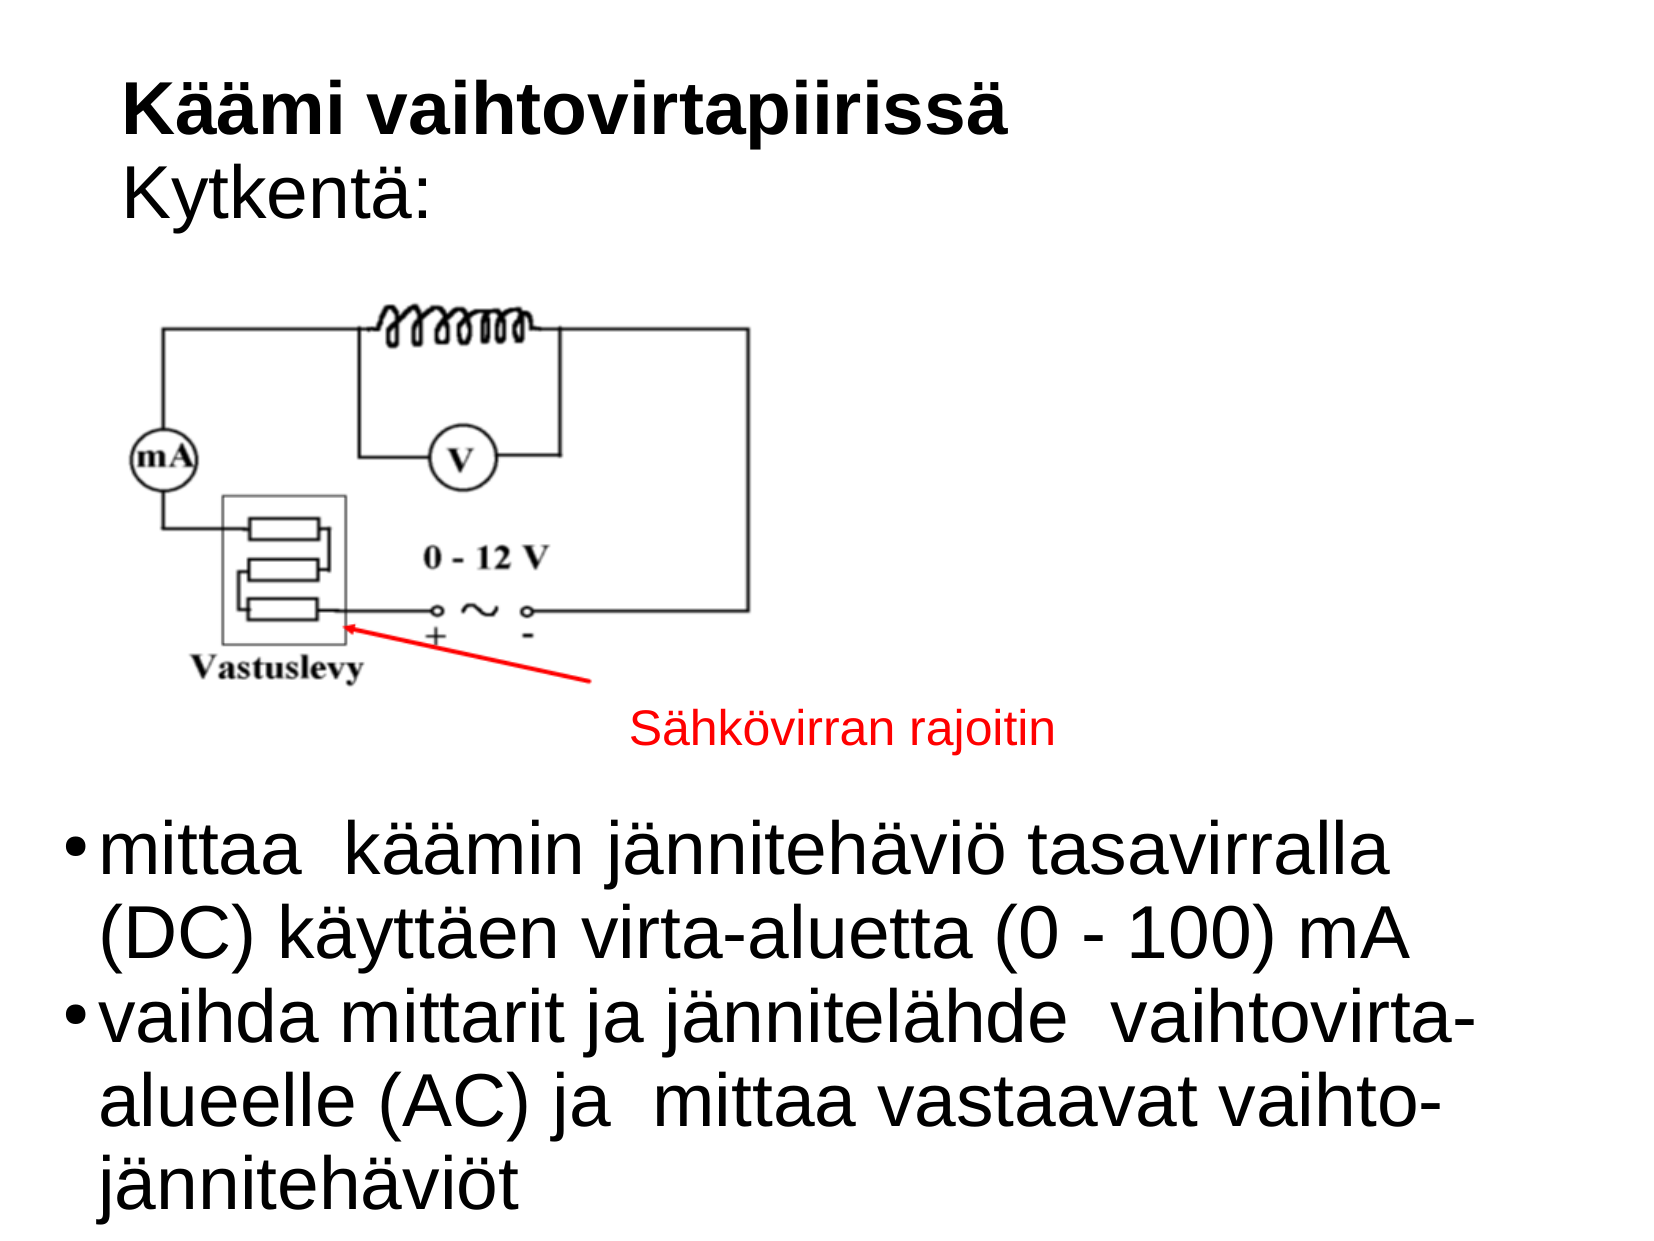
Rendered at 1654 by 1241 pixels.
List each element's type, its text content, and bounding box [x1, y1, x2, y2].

text_box Käämi vaihtovirtapiirissä Kytkentä: [106, 59, 1512, 242]
text_box Sähkövirran rajoitin [614, 693, 1094, 798]
picture [104, 259, 815, 704]
text_box mittaa käämin jännitehäviö tasavirralla (DC) käyttäen virta-aluetta (0 - 100) mA vaihda mittarit ja jännitelähde vaihtovirta-alueelle (AC) ja mittaa vastaavat vaihto-jännitehäviöt [47, 798, 1524, 1234]
